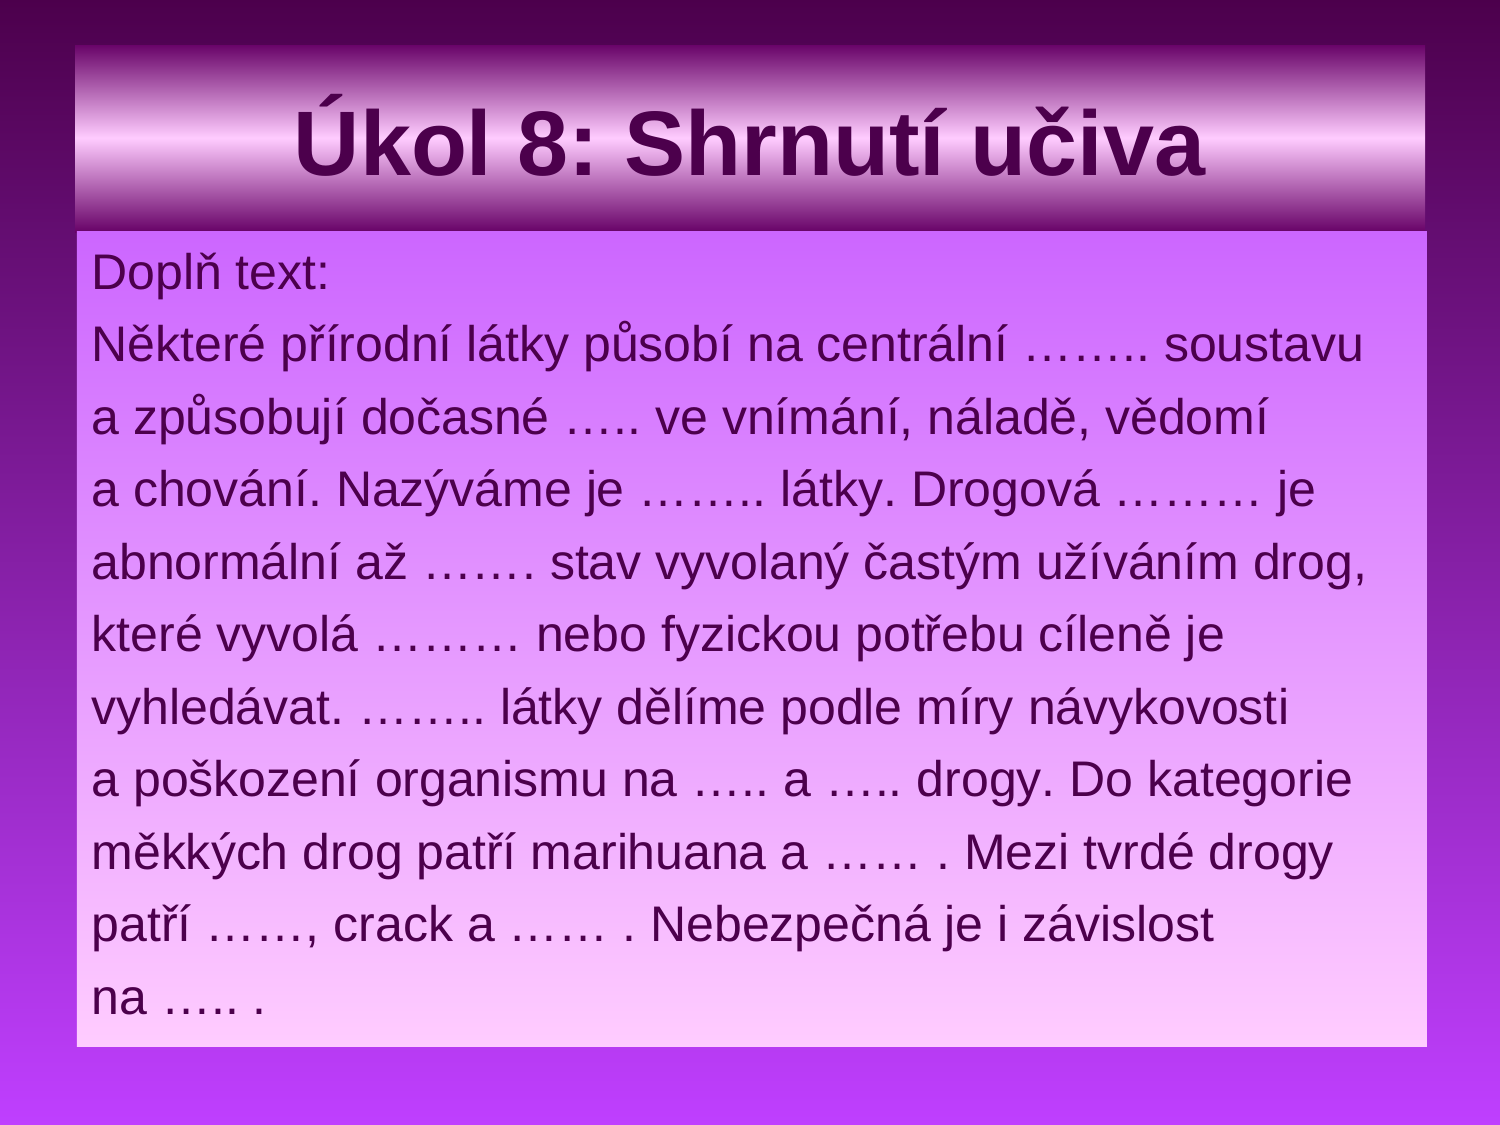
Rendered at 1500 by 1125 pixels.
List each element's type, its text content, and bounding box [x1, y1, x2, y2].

list Doplň text: Některé přírodní látky působí na centrální …….. soustavu a způsobují dočasné ….. ve vnímání, náladě, vědomí a chování. Nazýváme je …….. látky. Drogová ……… je abnormální až ……. stav vyvolaný častým užíváním drog, které vyvolá ……… nebo fyzickou potřebu cíleně je vyhledávat. …….. látky dělíme podle míry návykovosti a poškození organismu na ….. a ….. drogy. Do kategorie měkkých drog patří marihuana a …… . Mezi tvrdé drogy patří ……, crack a …… . Nebezpečná je i závislost na ….. . [76, 231, 1427, 1047]
title Úkol 8: Shrnutí učiva [75, 45, 1426, 233]
